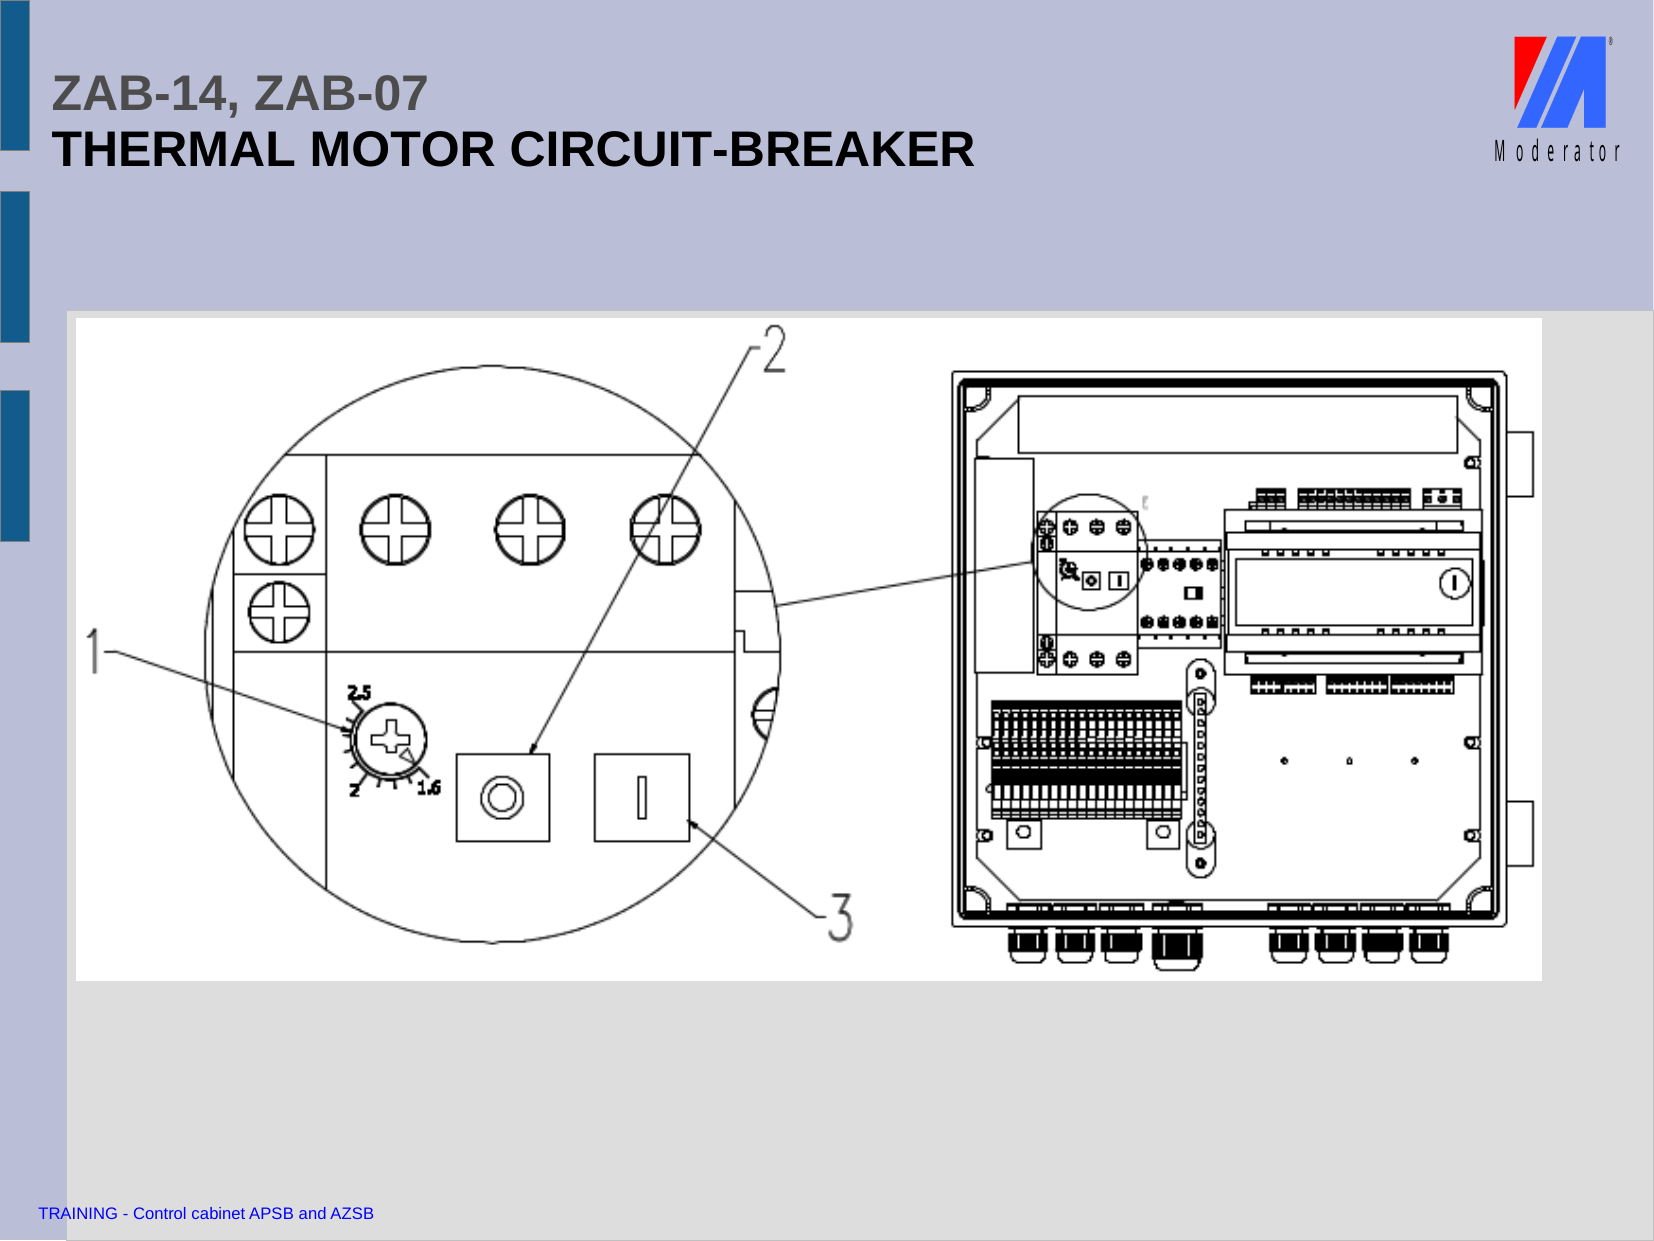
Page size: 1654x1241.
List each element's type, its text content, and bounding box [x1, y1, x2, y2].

picture [1492, 33, 1635, 167]
picture [76, 318, 1542, 981]
title ZAB-14, ZAB-07 THERMAL MOTOR CIRCUIT-BREAKER [51, 47, 1540, 196]
text_box TRAINING - Control cabinet APSB and AZSB [23, 1197, 1134, 1231]
